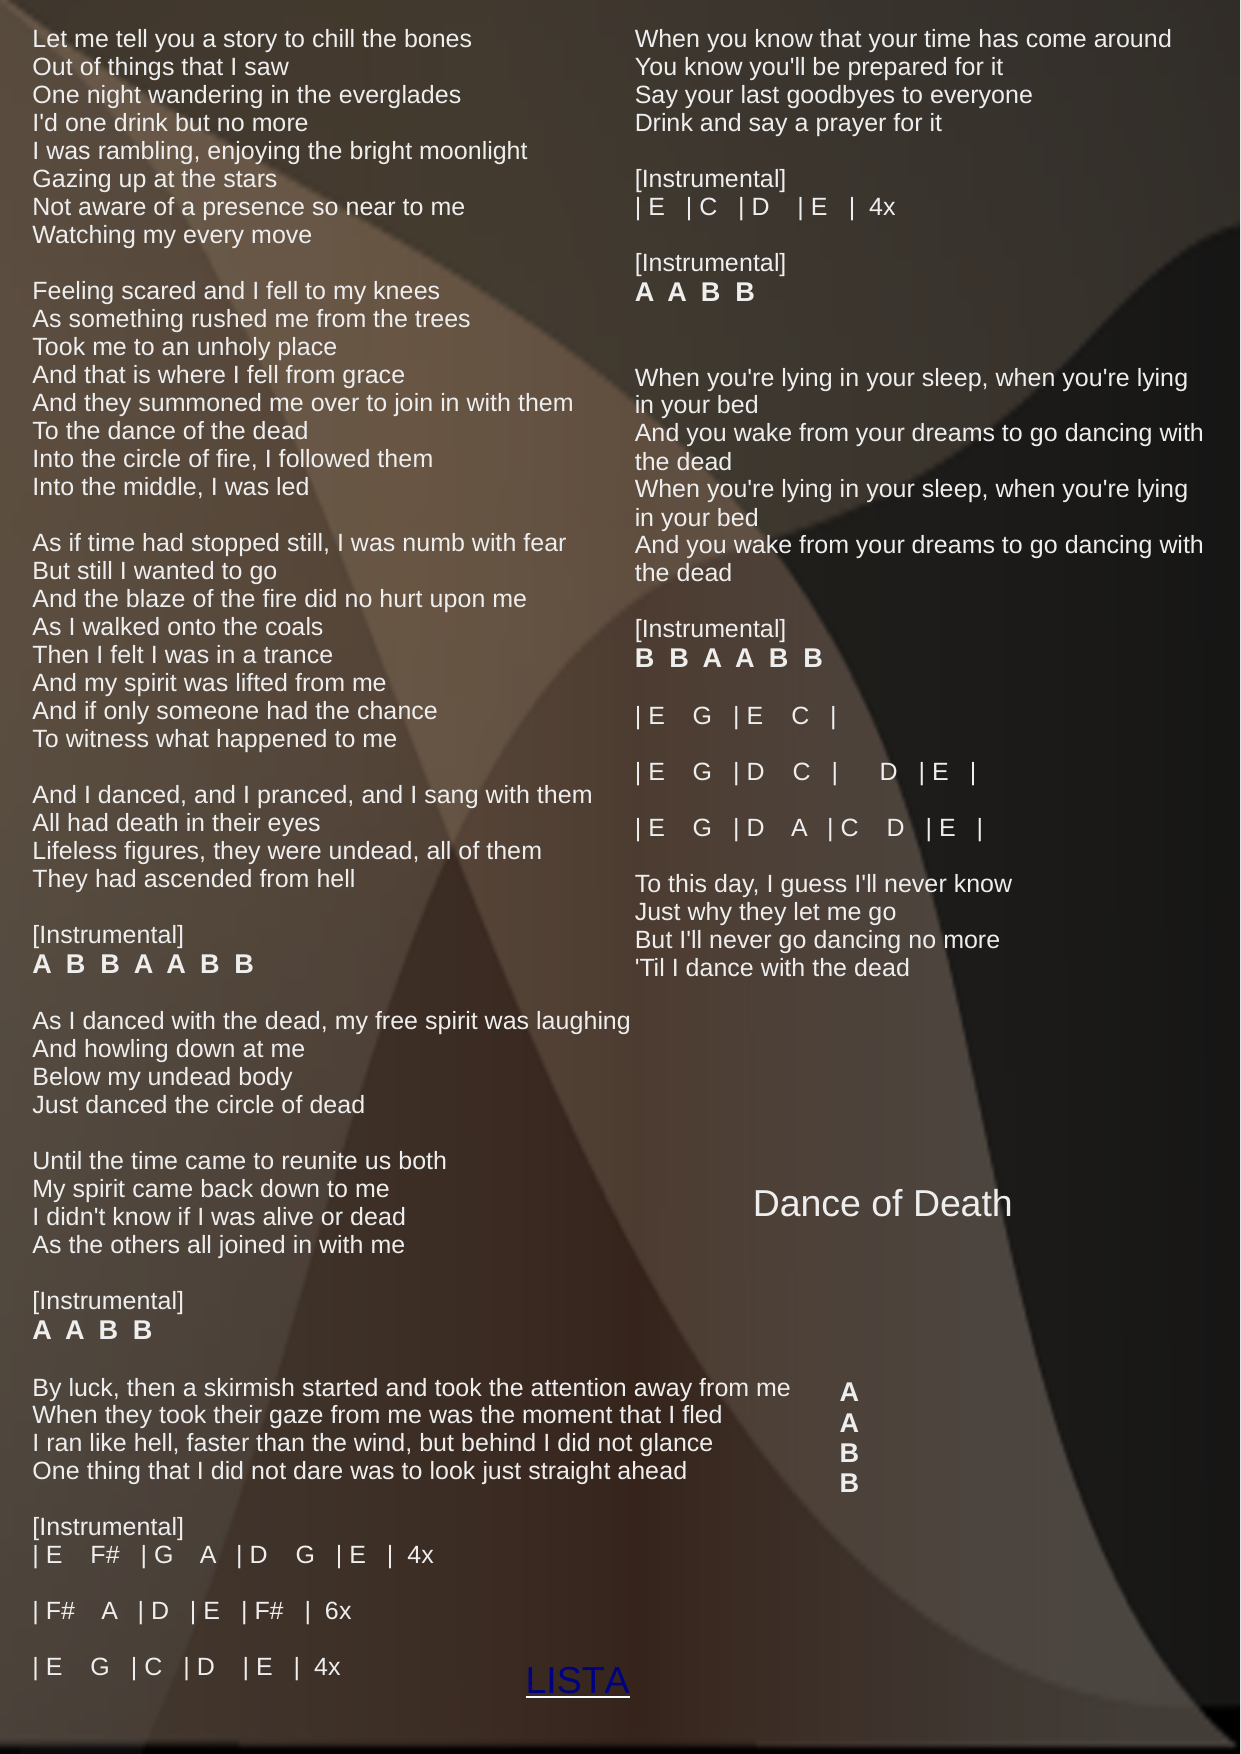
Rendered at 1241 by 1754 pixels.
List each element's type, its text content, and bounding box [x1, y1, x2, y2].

text_box Dance of Death [738, 1175, 1028, 1233]
text_box When you know that your time has come around You know you'll be prepared for it Say your last goodbyes to everyone Drink and say a prayer for it [Instrumental] | E | C | D | E | 4x [Instrumental] A A B B When you're lying in your sleep, when you're lying in your bed And you wake from your dreams to go dancing with the dead When you're lying in your sleep, when you're lying in your bed And you wake from your dreams to go dancing with the dead [Instrumental] B B A A B B | E G | E C | | E G | D C | D | E | | E G | D A | C D | E | To this day, I guess I'll never know Just why they let me go But I'll never go dancing no more 'Til I dance with the dead [620, 17, 1223, 991]
text_box A A B B [824, 1370, 875, 1509]
picture [0, 0, 1241, 1754]
text_box Let me tell you a story to chill the bones Out of things that I saw One night wandering in the everglades I'd one drink but no more I was rambling, enjoying the bright moonlight Gazing up at the stars Not aware of a presence so near to me Watching my every move Feeling scared and I fell to my knees As something rushed me from the trees Took me to an unholy place And that is where I fell from grace And they summoned me over to join in with them To the dance of the dead Into the circle of fire, I followed them Into the middle, I was led As if time had stopped still, I was numb with fear But still I wanted to go And the blaze of the fire did no hurt upon me As I walked onto the coals Then I felt I was in a trance And my spirit was lifted from me And if only someone had the chance To witness what happened to me And I danced, and I pranced, and I sang with them All had death in their eyes Lifeless figures, they were undead, all of them They had ascended from hell [Instrumental] A B B A A B B As I danced with the dead, my free spirit was laughing And howling down at me Below my undead body Just danced the circle of dead Until the time came to reunite us both My spirit came back down to me I didn't know if I was alive or dead As the others all joined in with me [Instrumental] A A B B By luck, then a skirmish started and took the attention away from me When they took their gaze from me was the moment that I fled I ran like hell, faster than the wind, but behind I did not glance One thing that I did not dare was to look just straight ahead [Instrumental] | E F# | G A | D G | E | 4x | F# A | D | E | F# | 6x | E G | C | D | E | 4x [17, 17, 808, 1741]
